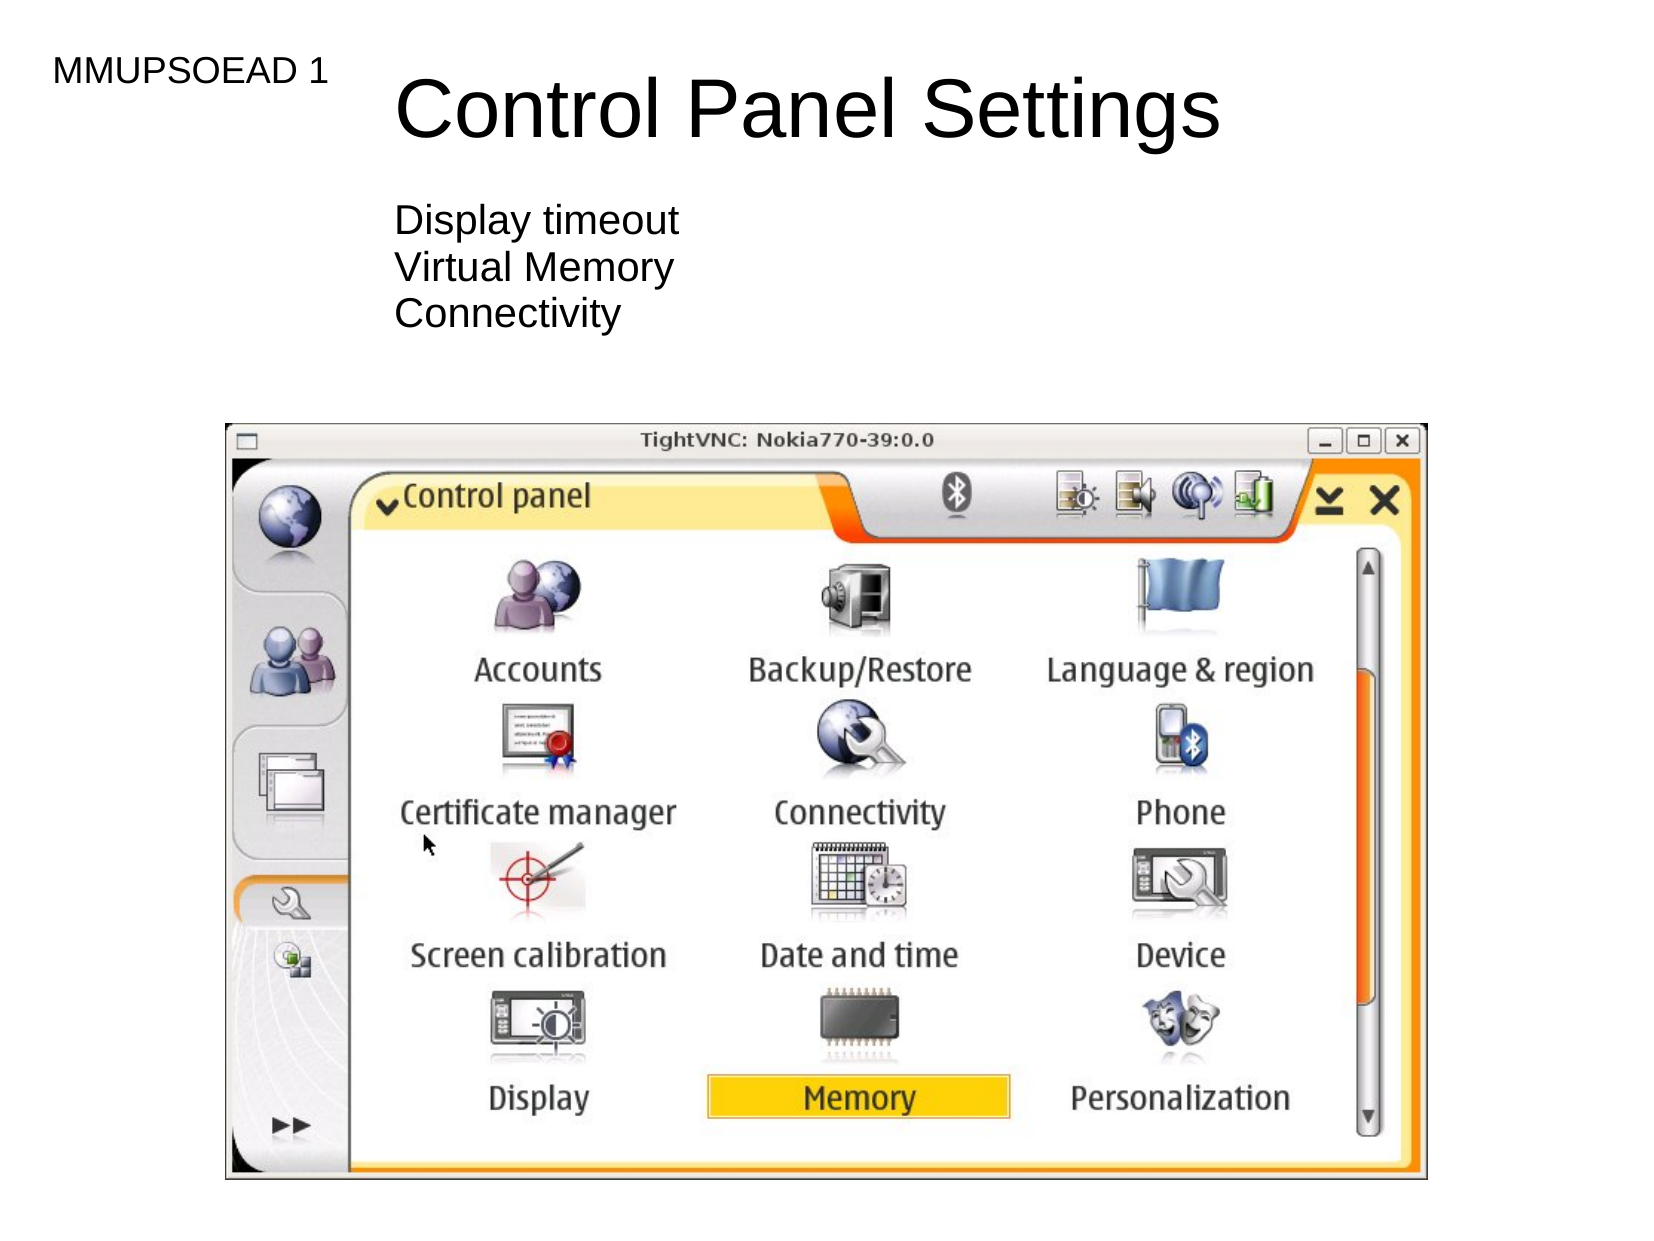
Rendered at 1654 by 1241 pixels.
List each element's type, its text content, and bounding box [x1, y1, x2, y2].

picture [225, 423, 1428, 1180]
text_box Control Panel Settings Display timeout Virtual Memory Connectivity [379, 54, 1238, 376]
text_box MMUPSOEAD 1 [37, 42, 345, 104]
